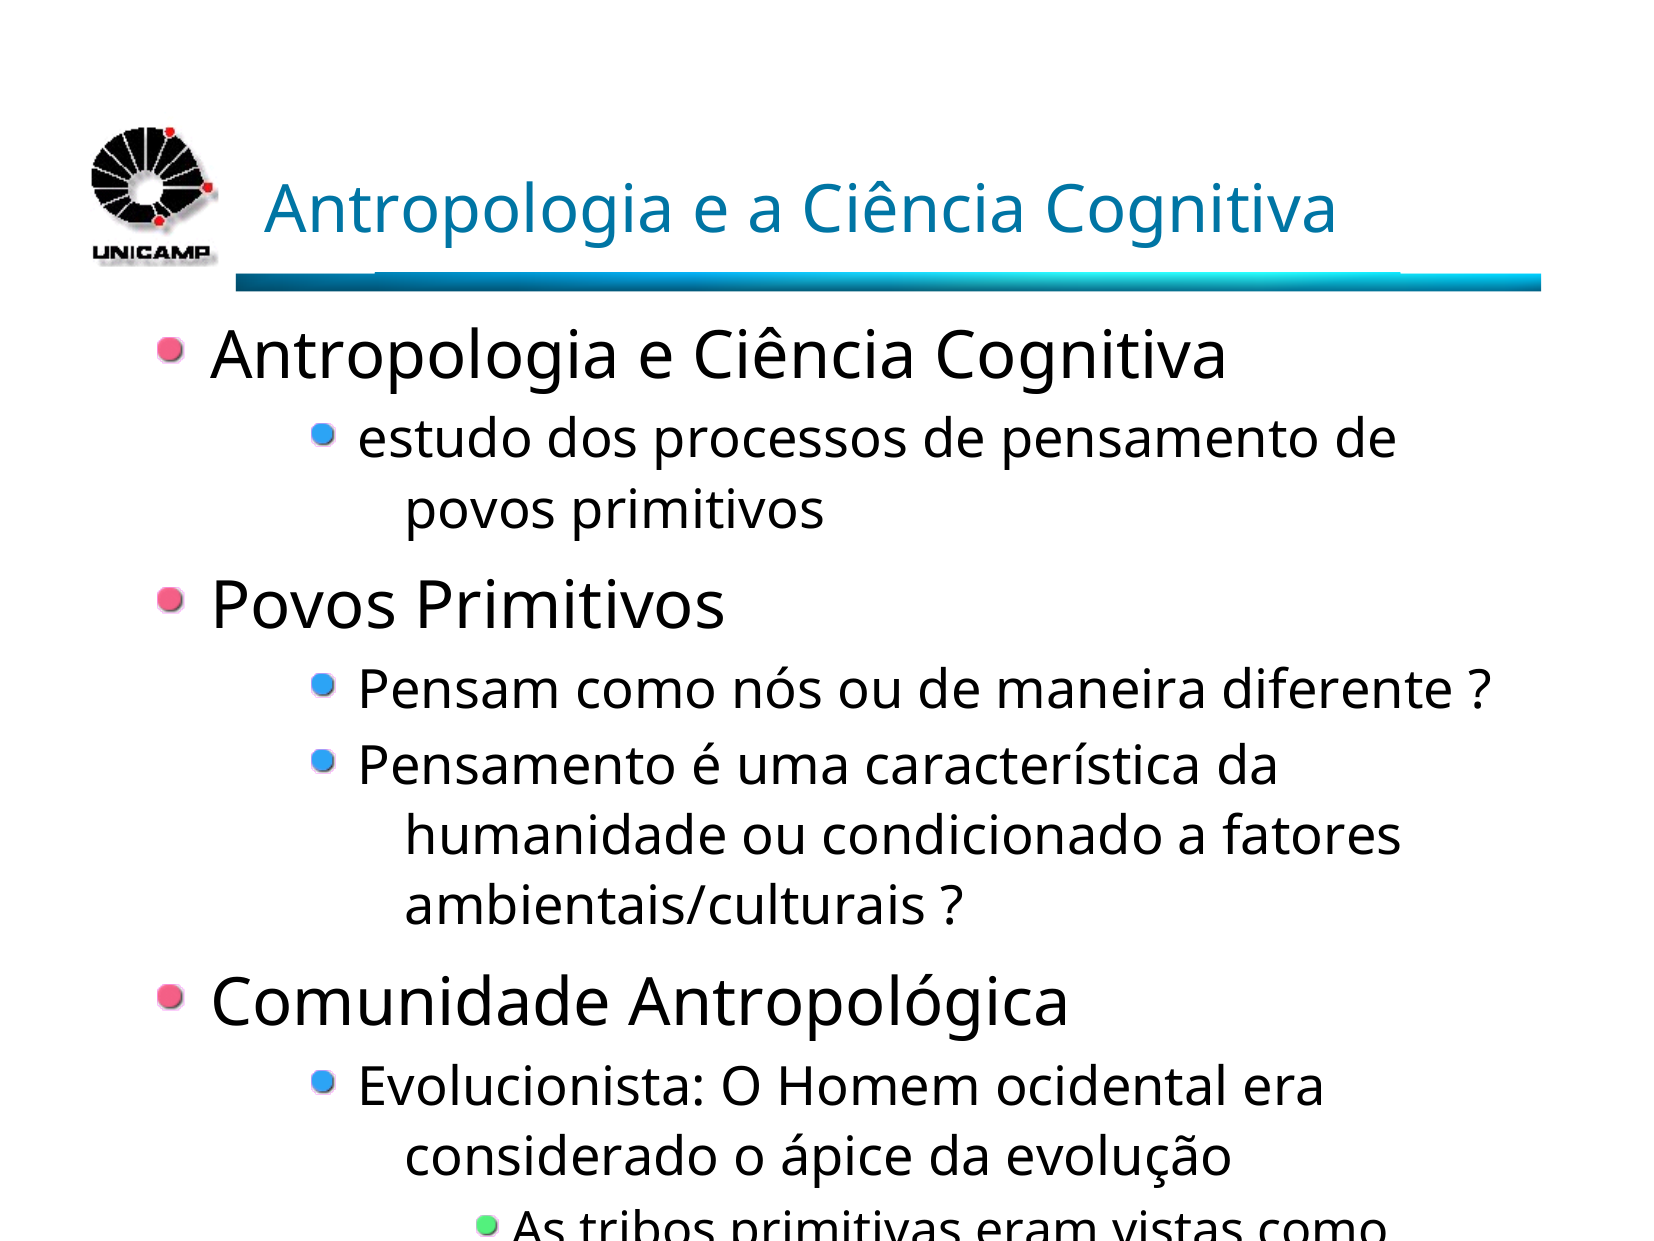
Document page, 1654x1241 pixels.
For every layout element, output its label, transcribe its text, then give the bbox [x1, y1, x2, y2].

title Antropologia e a Ciência Cognitiva [264, 42, 1534, 250]
list Antropologia e Ciência Cognitiva estudo dos processos de pensamento de povos primitivos Povos Primitivos Pensam como nós ou de maneira diferente ? Pensamento é uma característica da humanidade ou condicionado a fatores ambientais/culturais ? Comunidade Antropológica Evolucionista: O Homem ocidental era considerado o ápice da evolução As tribos primitivas eram vistas como versões degeneradas do homem ocidental [121, 309, 1534, 1182]
picture [125, 272, 1654, 295]
picture [475, 1214, 500, 1238]
